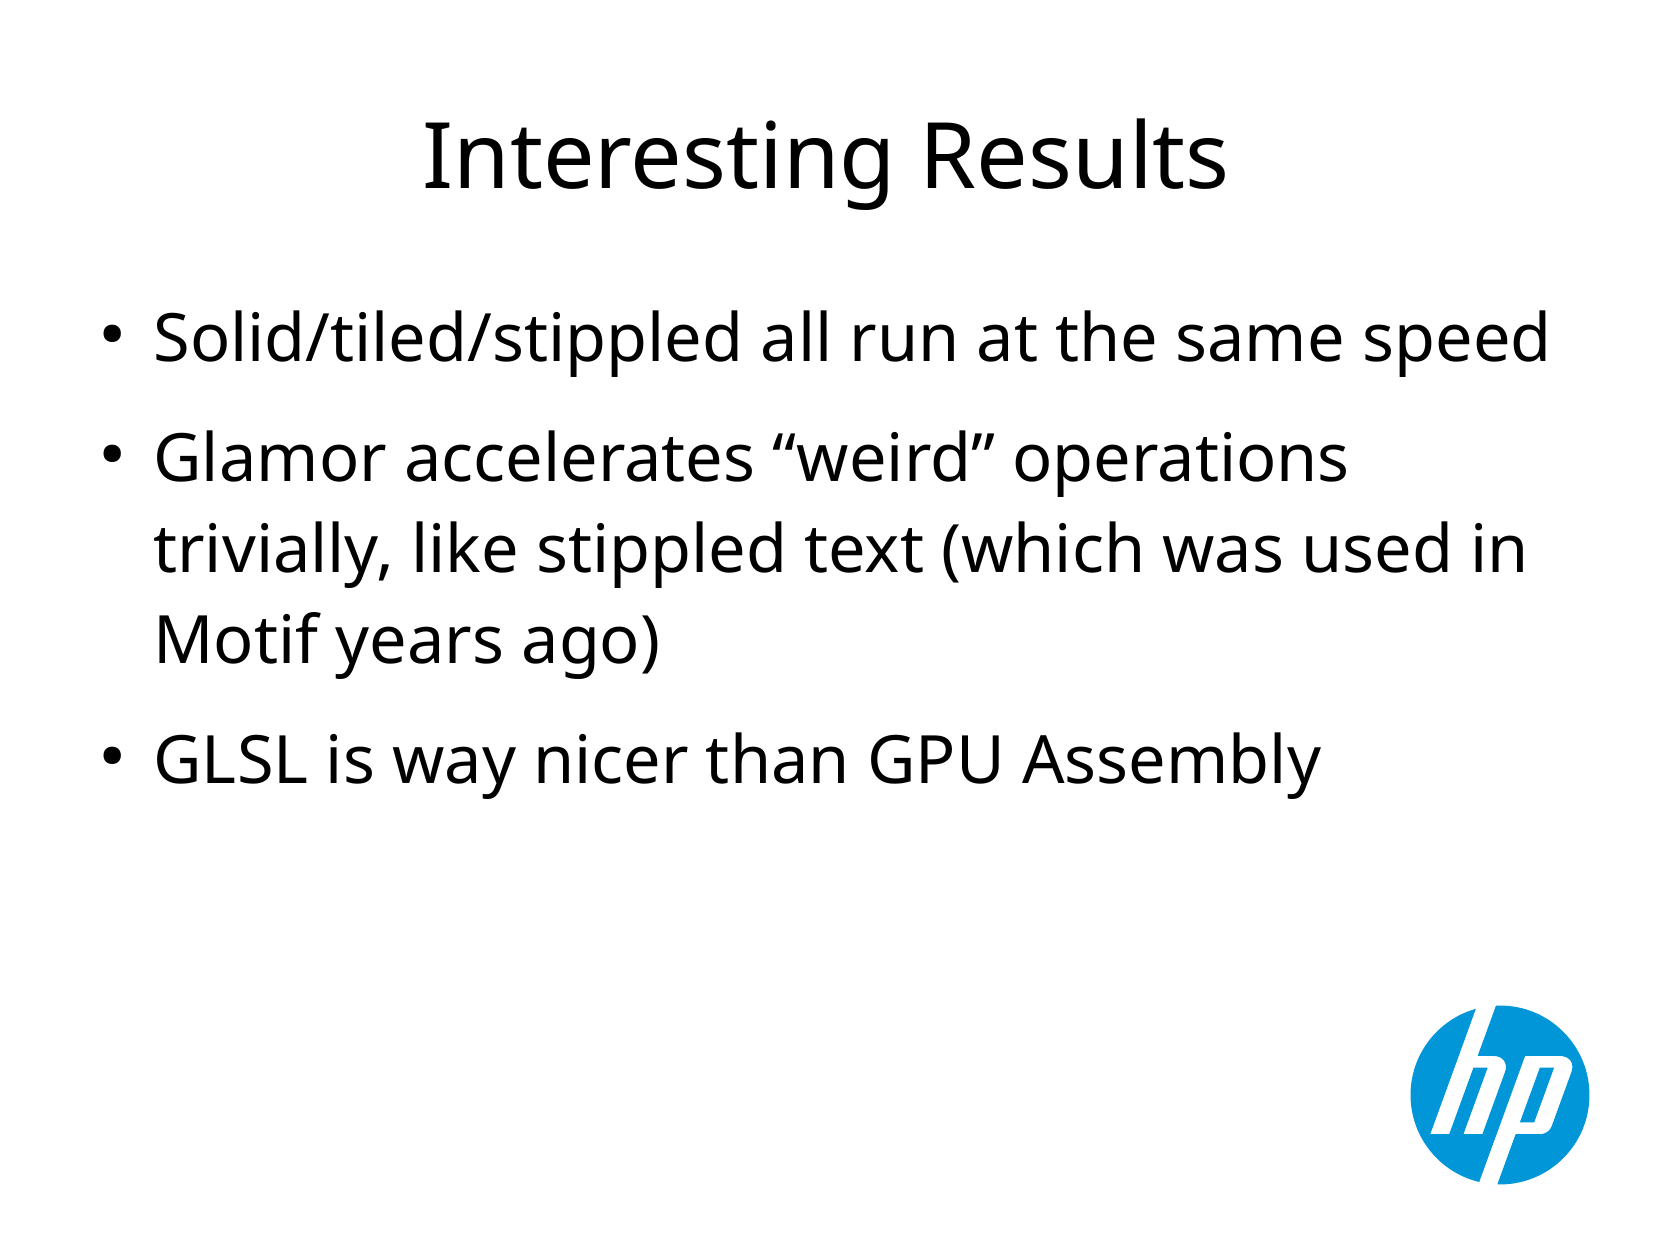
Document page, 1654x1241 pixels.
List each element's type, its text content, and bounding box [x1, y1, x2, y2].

list Solid/tiled/stippled all run at the same speed Glamor accelerates “weird” operations trivially, like stippled text (which was used in Motif years ago) GLSL is way nicer than GPU Assembly [82, 290, 1571, 1010]
title Interesting Results [82, 49, 1571, 257]
